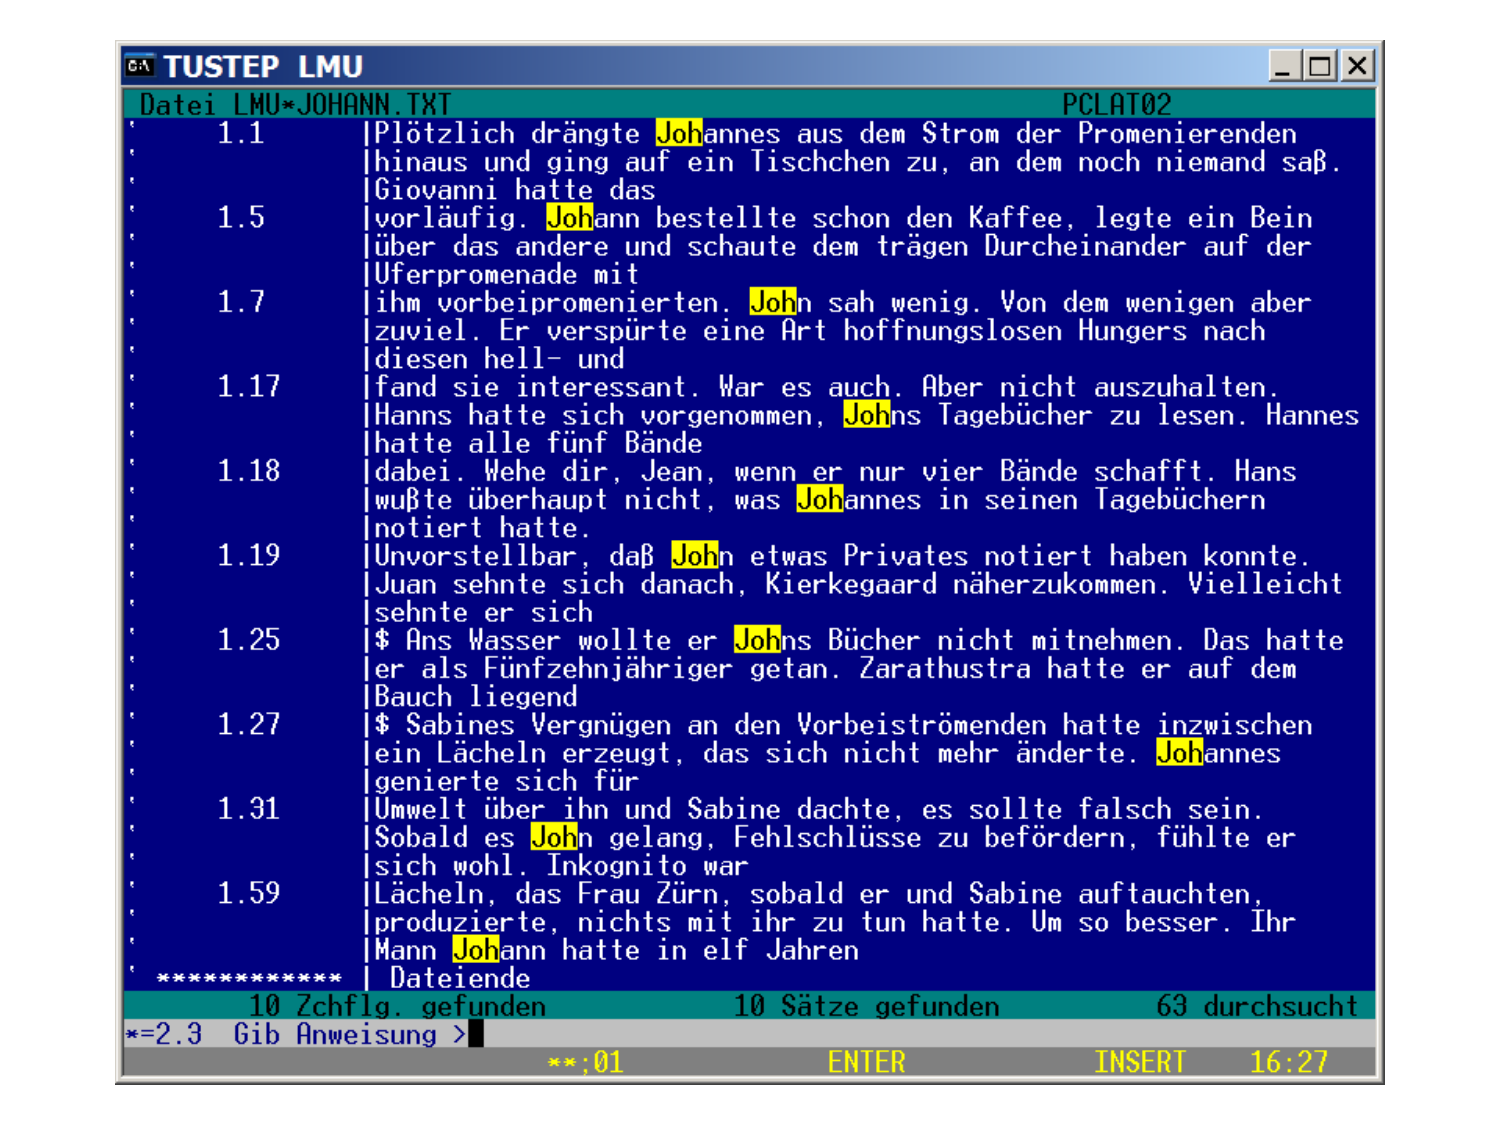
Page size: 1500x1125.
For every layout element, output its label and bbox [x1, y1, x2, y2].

picture [115, 40, 1385, 1085]
